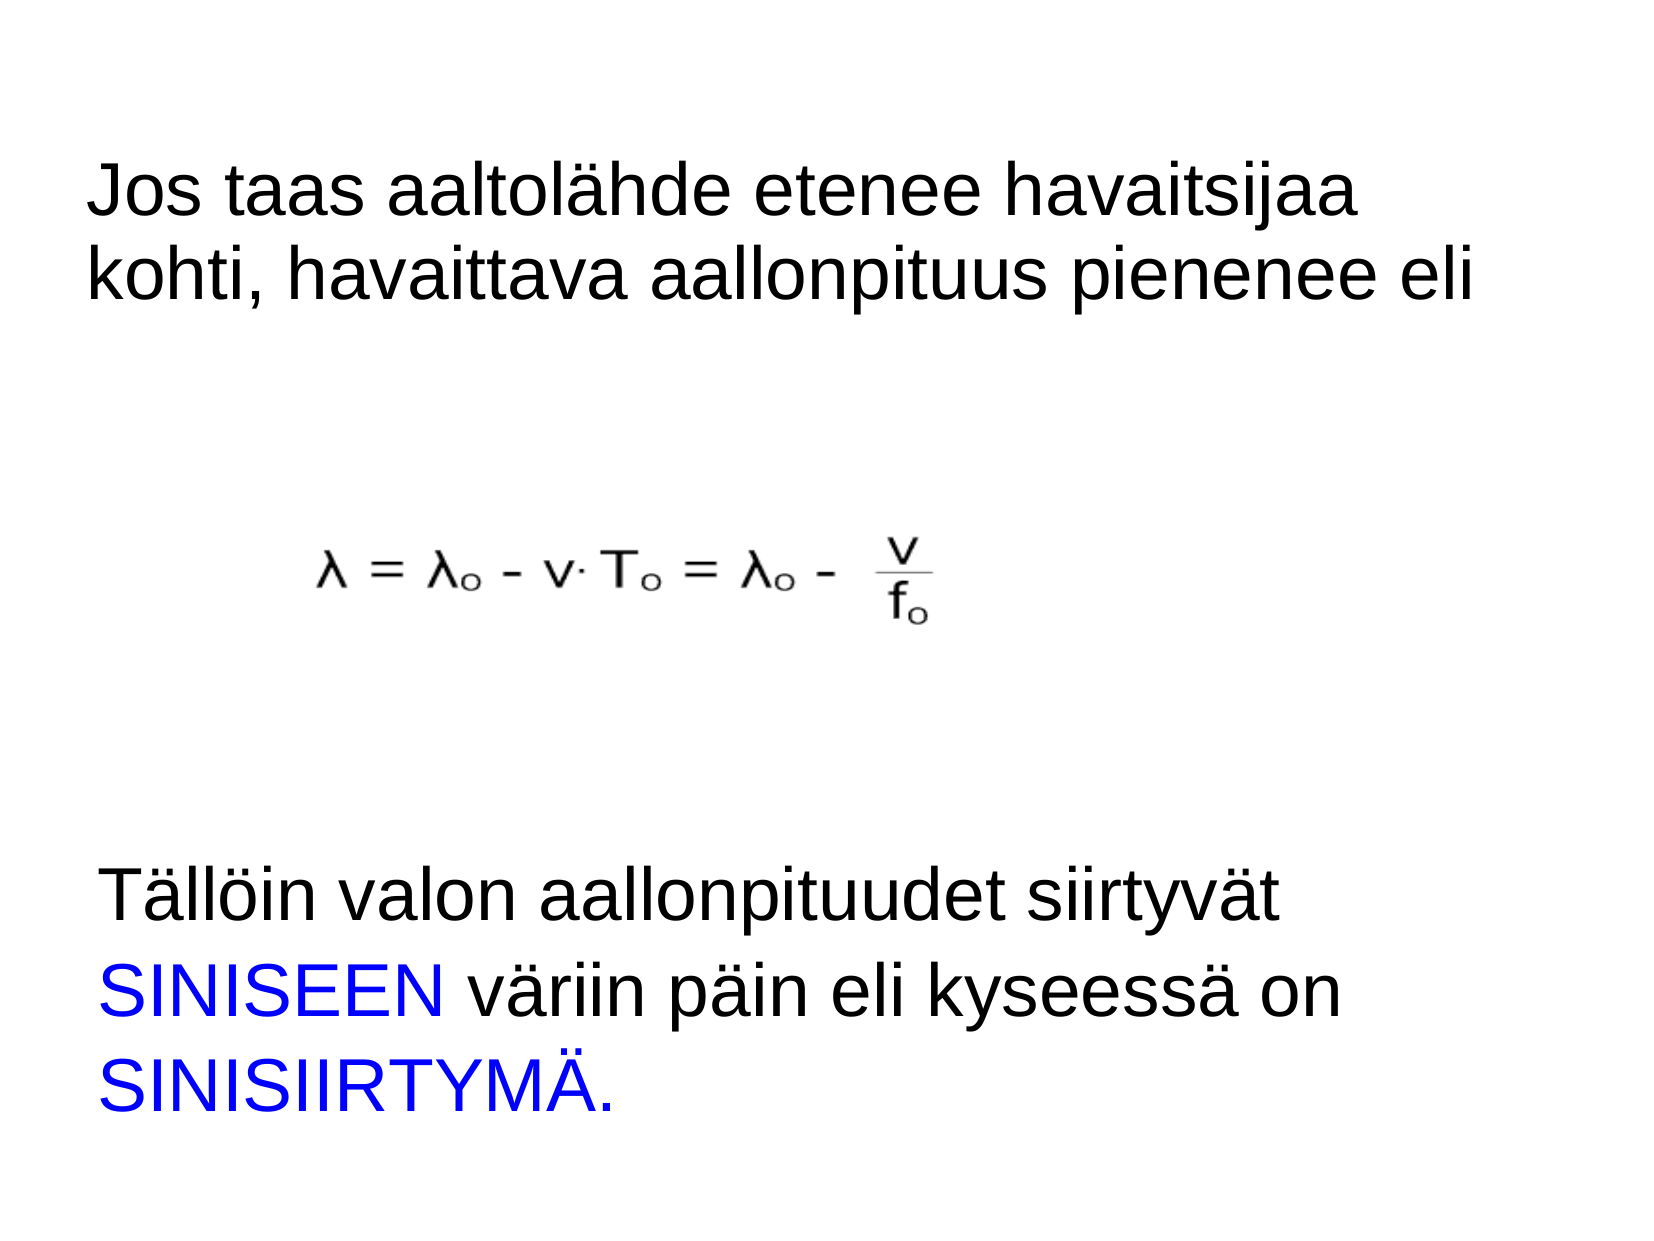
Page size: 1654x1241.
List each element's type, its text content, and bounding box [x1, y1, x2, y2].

picture [259, 495, 1063, 650]
text_box Tällöin valon aallonpituudet siirtyvät SINISEEN väriin päin eli kyseessä on SINISIIRTYMÄ. [82, 846, 1380, 1134]
text_box Jos taas aaltolähde etenee havaitsijaa kohti, havaittava aallonpituus pienenee eli [71, 135, 1500, 319]
